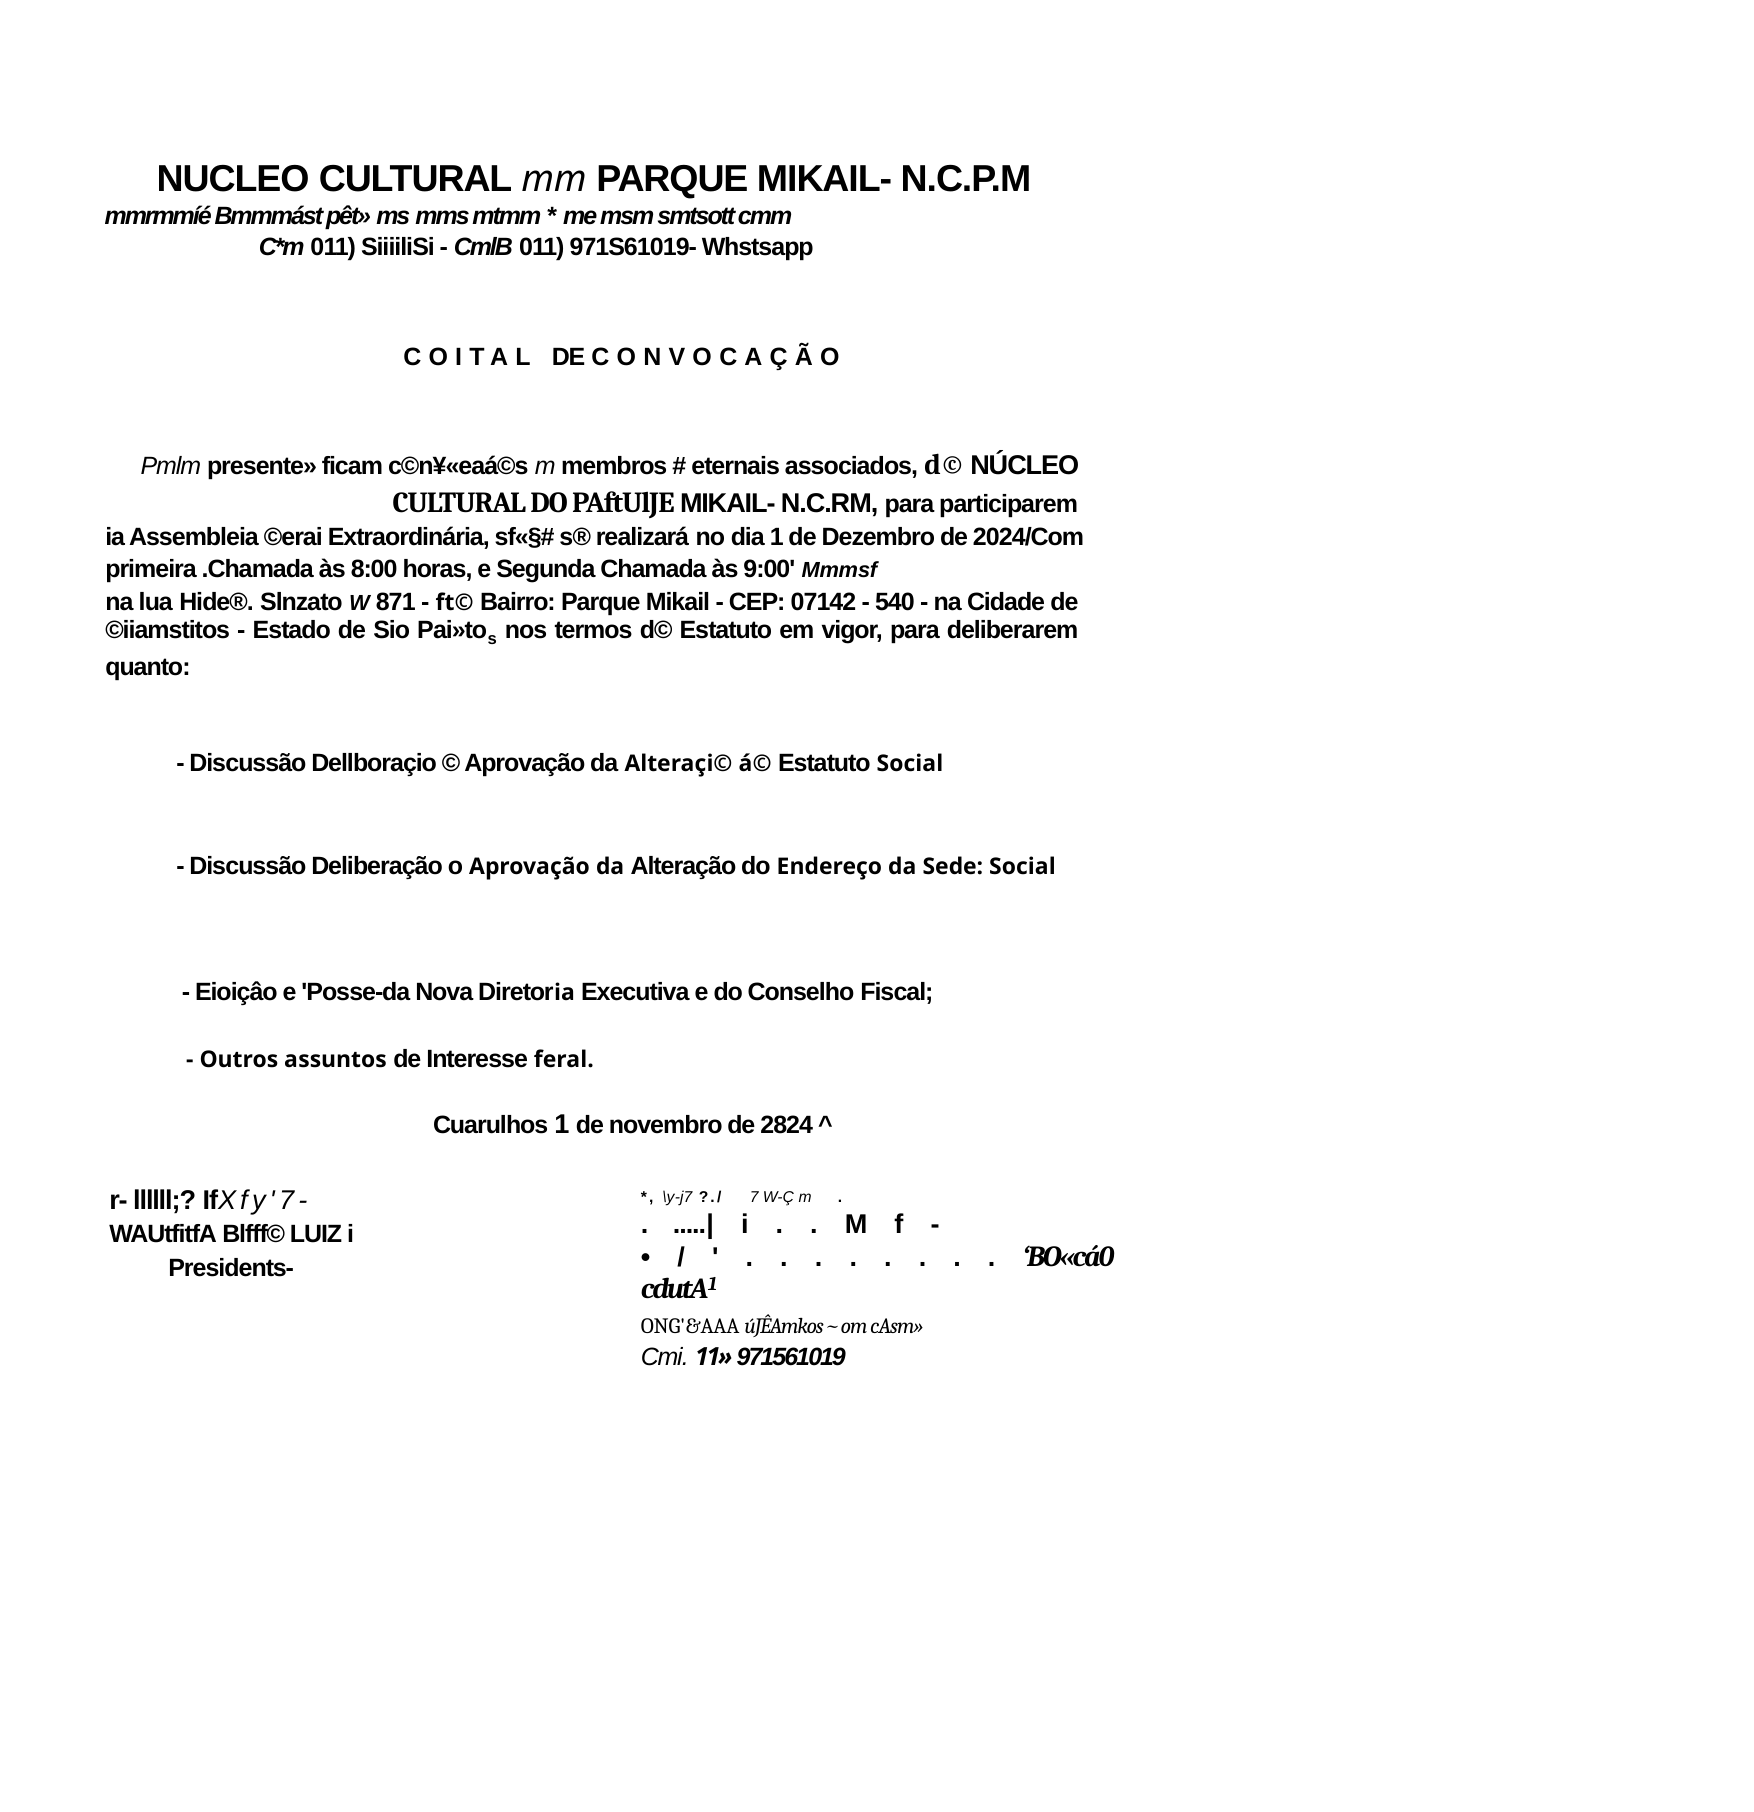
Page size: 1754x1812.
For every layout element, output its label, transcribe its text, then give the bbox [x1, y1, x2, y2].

text_box nucleo cultural mm parque mikail- n.c.p.m mmrmmíé Bmmmást pêt» ms mms mtmm * me msm smtsott cmm C*m 011) SiiiiliSi - CmlB 011) 971S61019- Whstsapp [105, 167, 1108, 270]
text_box - Discussão Dellboraçio © Aprovação da Alteraçi© á© Estatuto Social [177, 747, 1066, 777]
text_box Pmlm presente» ficam c©n¥«eaá©s m membros # eternais associados, d© NÚCLEO CULTURAL DO PAftUlJE MIKAIL- N.C.RM, para participarem ia Assembleia ©erai Extraordinária, sf«§# s® realizará no dia 1 de Dezembro de 2024/Com primeira .Chamada às 8:00 horas, e Segunda Chamada às 9:00' Mmmsf na lua Hide®. Slnzato W 871 - ft© Bairro: Parque Mikail - CEP: 07142 - 540 - na Cidade de ©iiamstitos - Estado de Sio Pai»tos nos termos d© Estatuto em vigor, para deliberarem quanto: [105, 444, 1149, 678]
text_box - Eioiçâo e 'Posse-da Nova Diretoria Executiva e do Conselho Fiscal; [182, 975, 1051, 1006]
text_box Cuarulhos 1 de novembro de 2824 ^ [405, 1106, 860, 1136]
text_box - Discussão Deliberação o Aprovação da Alteração do Endereço da Sede: Social [177, 845, 1105, 905]
text_box r- llllll;? IfXfy'7- WAUtfitfA Blfff© LUIZ i Presidents- [109, 1182, 406, 1300]
text_box - Outros assuntos de Interesse feral. [186, 1043, 660, 1072]
text_box *, \y-j7 ?./ 7 W-Ç m . . .....|i..Mf- •/'........‘BO«cá0 cdutA1 ong'&aaa úJÊAmkos ~ om cAsm» Cmi. 11» 971561019 [641, 1187, 1120, 1329]
text_box COITAL DE CONVOCAÇÃO [380, 341, 863, 374]
